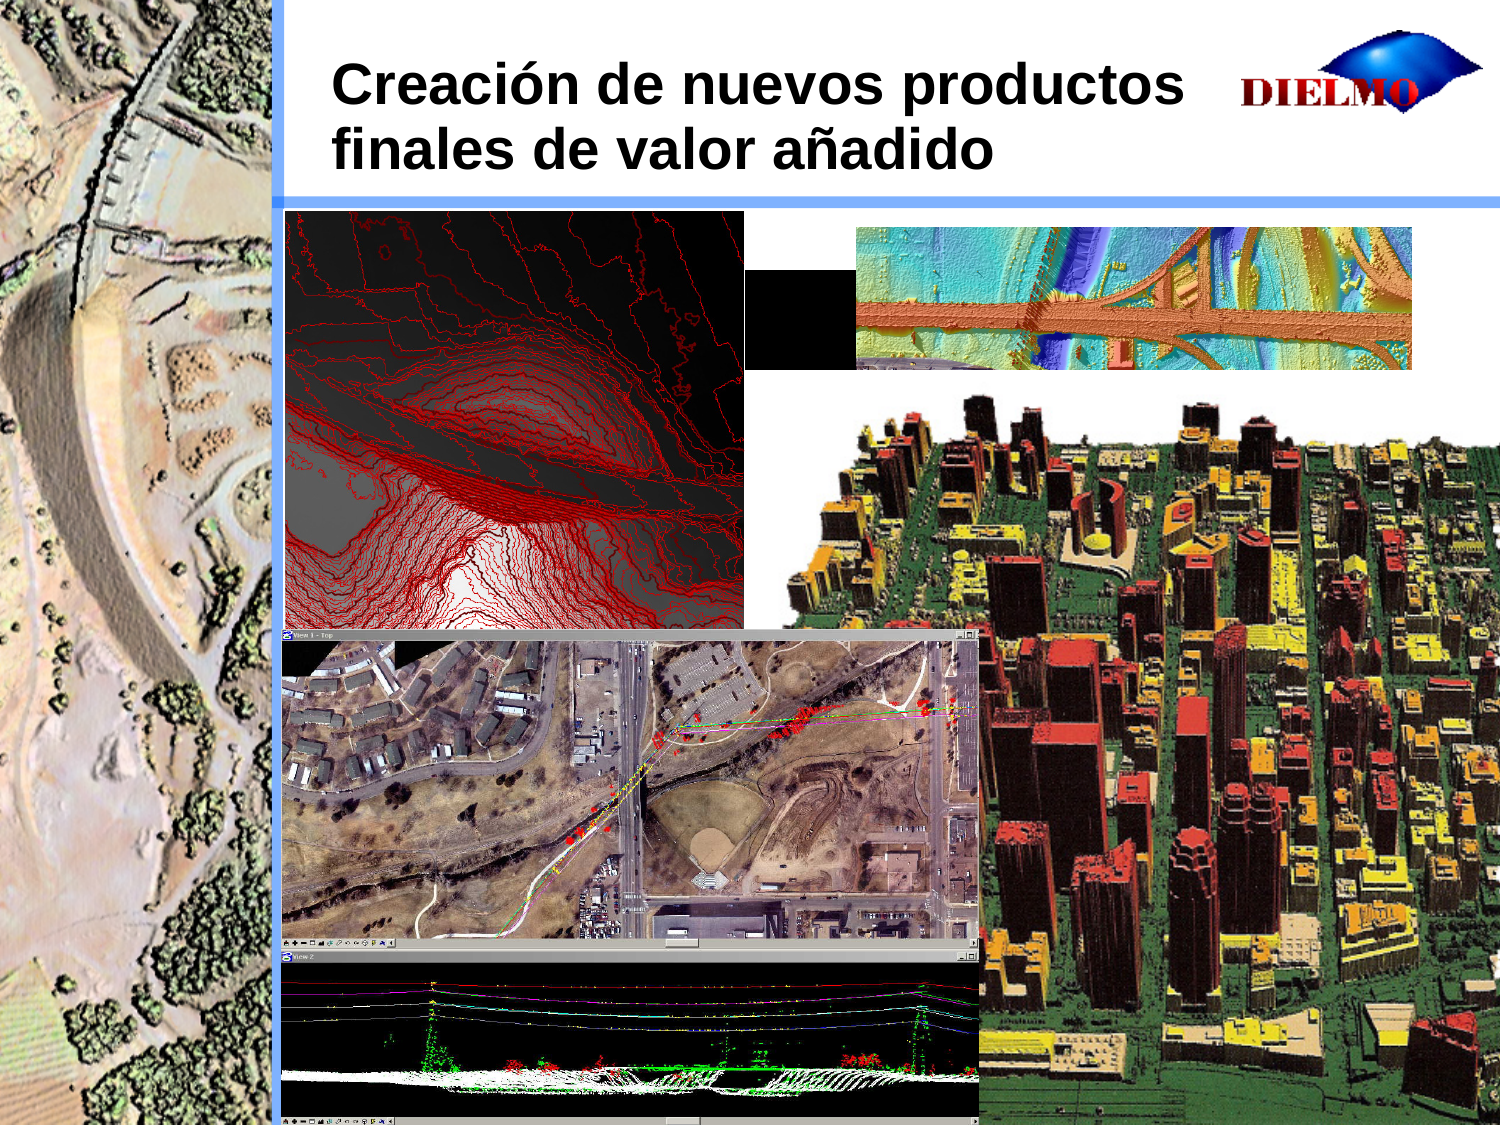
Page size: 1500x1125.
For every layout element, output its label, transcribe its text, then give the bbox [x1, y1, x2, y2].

picture [0, 0, 271, 1125]
picture [281, 209, 1500, 1125]
picture [1241, 30, 1483, 114]
title Creación de nuevos productos finales de valor añadido [331, 46, 1231, 187]
